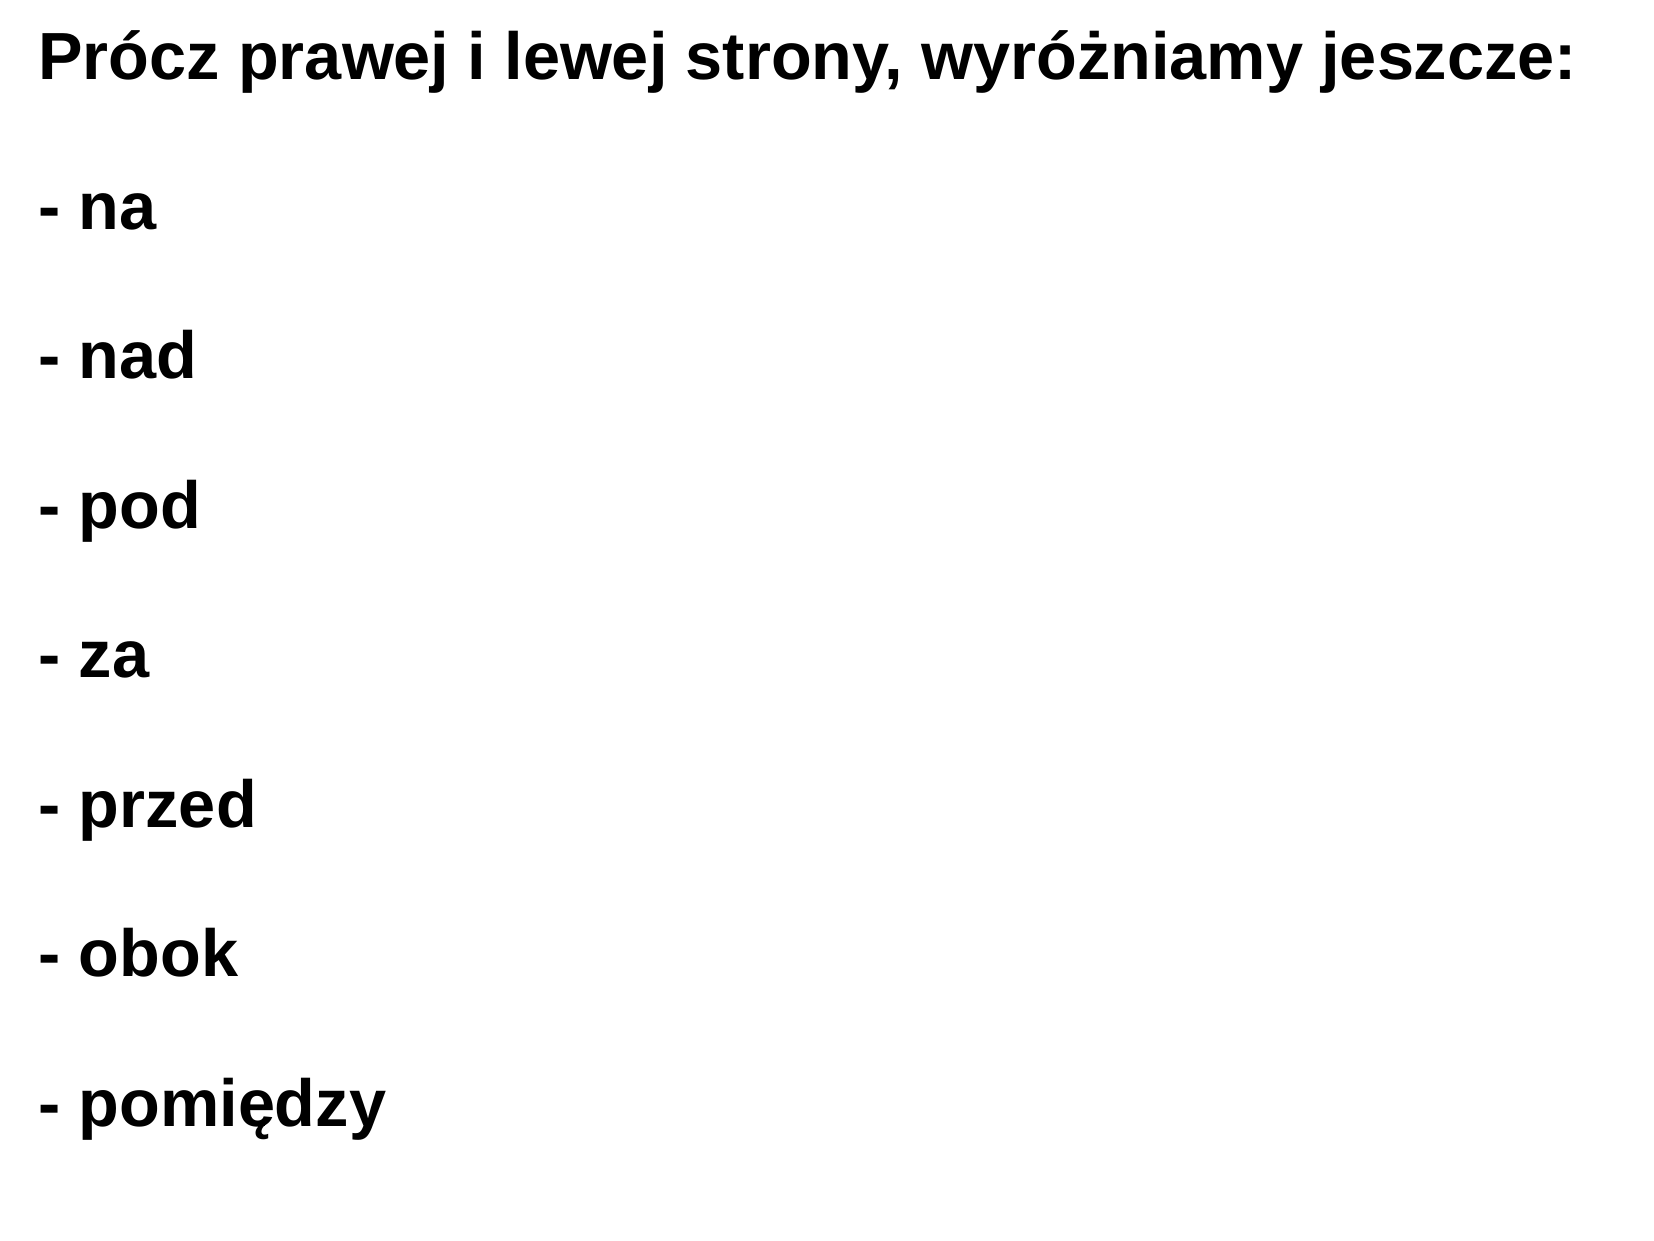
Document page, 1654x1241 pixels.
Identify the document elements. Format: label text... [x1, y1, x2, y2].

text_box Prócz prawej i lewej strony, wyróżniamy jeszcze: - na - nad - pod - za - przed - obok - pomiędzy [23, 11, 1630, 1223]
